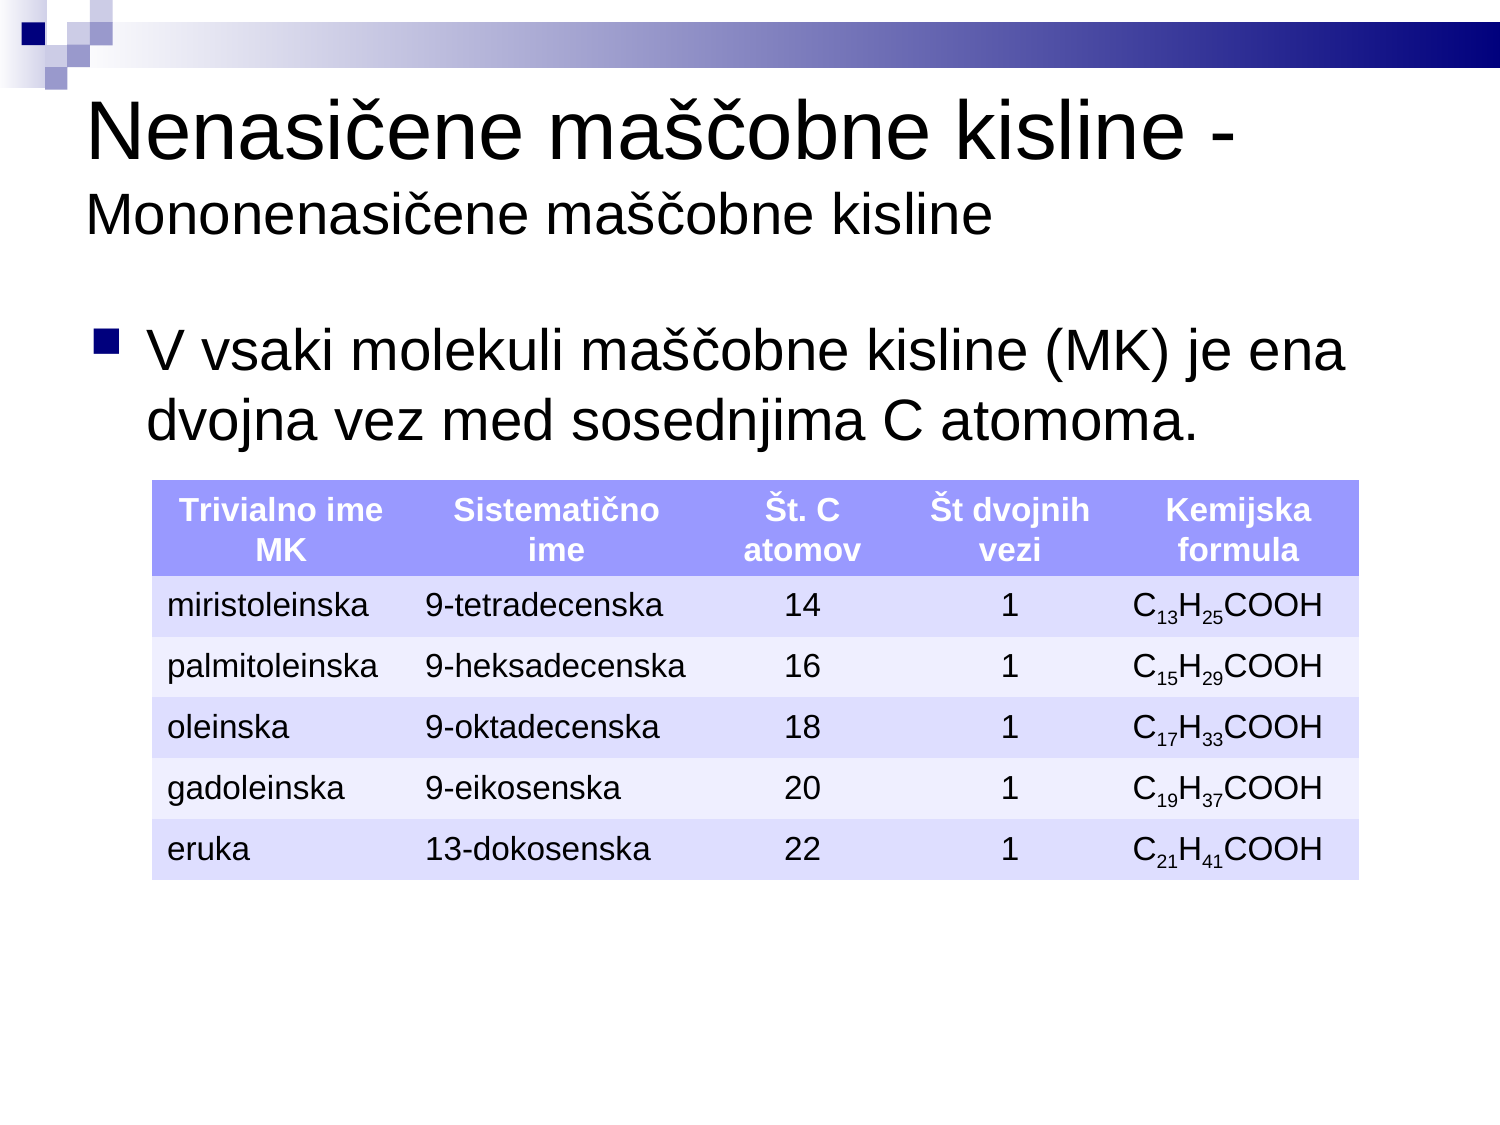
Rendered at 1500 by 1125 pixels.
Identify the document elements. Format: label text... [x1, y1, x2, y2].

table_header Trivialno ime MK [152, 480, 410, 576]
table_cell 1 [902, 637, 1118, 697]
table_cell C17H33COOH [1118, 697, 1359, 758]
table_cell 13-dokosenska [410, 819, 703, 880]
table_cell 1 [902, 819, 1118, 880]
table_cell 1 [902, 576, 1118, 637]
table_cell 20 [703, 758, 902, 819]
table_cell palmitoleinska [152, 637, 410, 697]
table_header Sistematično ime [410, 480, 703, 576]
table_header Kemijska formula [1118, 480, 1359, 576]
table_cell C21H41COOH [1118, 819, 1359, 880]
table_cell 9-eikosenska [410, 758, 703, 819]
table_cell eruka [152, 819, 410, 880]
table_cell 1 [902, 758, 1118, 819]
table_cell oleinska [152, 697, 410, 758]
table_cell gadoleinska [152, 758, 410, 819]
table_cell C15H29COOH [1118, 637, 1359, 697]
title Nenasičene maščobne kisline - Mononenasičene maščobne kisline [70, 69, 1421, 255]
table_cell 14 [703, 576, 902, 637]
table_cell 16 [703, 637, 902, 697]
table_cell 9-tetradecenska [410, 576, 703, 637]
list V vsaki molekuli maščobne kisline (MK) je ena dvojna vez med sosednjima C atomoma. [75, 304, 1426, 963]
table_cell 22 [703, 819, 902, 880]
table_header Št dvojnih vezi [902, 480, 1118, 576]
table_cell 9-heksadecenska [410, 637, 703, 697]
table_cell 9-oktadecenska [410, 697, 703, 758]
table_cell 1 [902, 697, 1118, 758]
table_cell C13H25COOH [1118, 576, 1359, 637]
table_cell 18 [703, 697, 902, 758]
table_cell miristoleinska [152, 576, 410, 637]
table_cell C19H37COOH [1118, 758, 1359, 819]
table_header Št. C atomov [703, 480, 902, 576]
